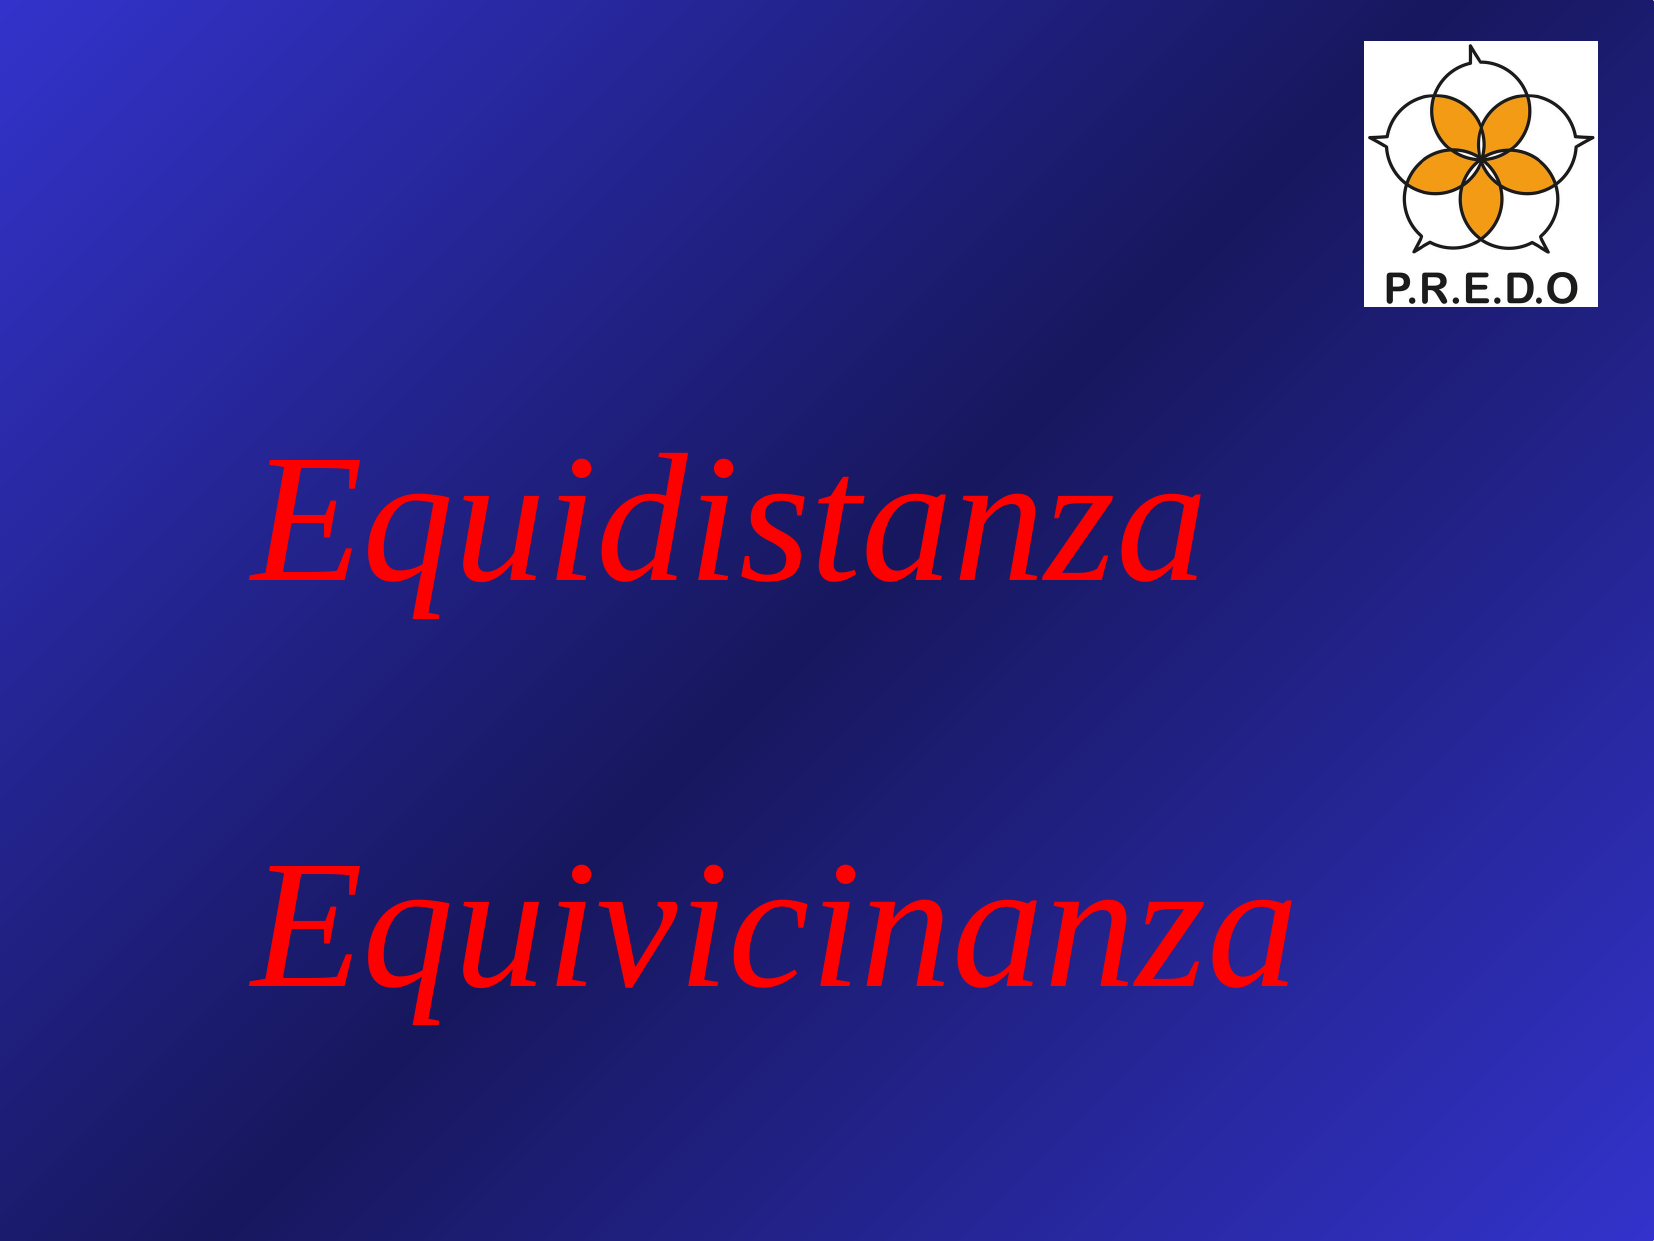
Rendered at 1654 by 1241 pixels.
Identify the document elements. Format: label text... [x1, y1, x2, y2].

picture [1364, 41, 1598, 307]
text_box Equidistanza Equivicinanza [236, 409, 1316, 1034]
